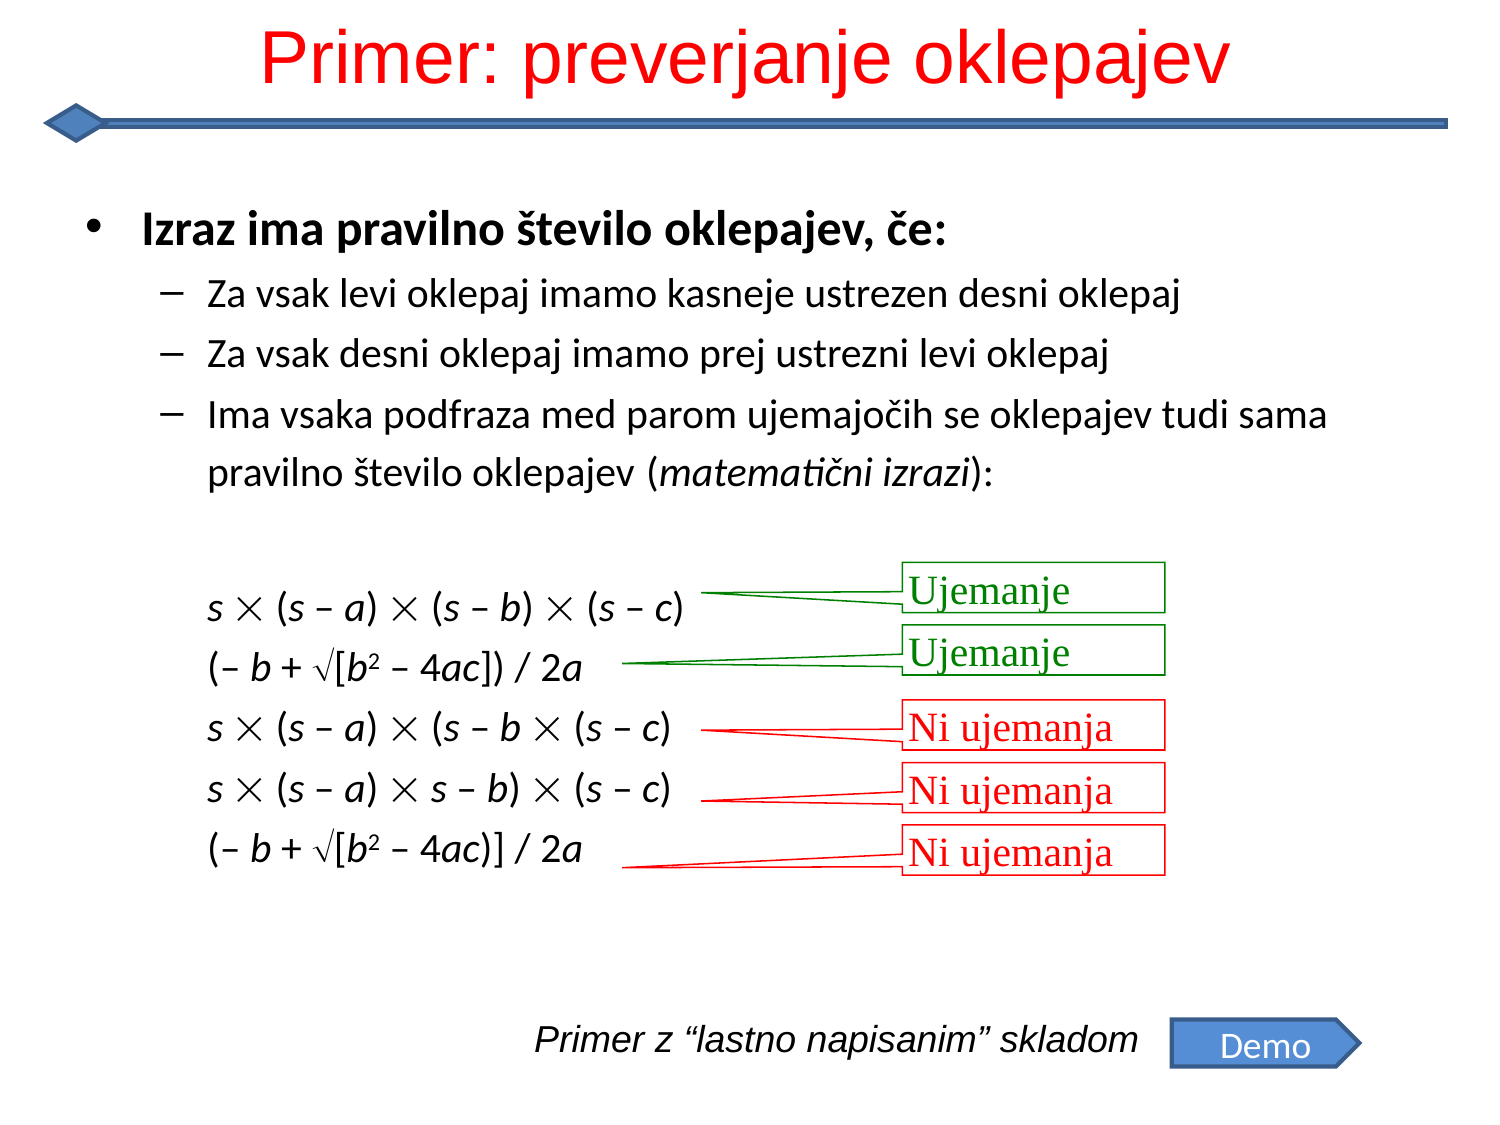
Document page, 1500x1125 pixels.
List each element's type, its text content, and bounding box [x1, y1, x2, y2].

text_box Ujemanje [622, 624, 1165, 676]
text_box Ni ujemanja [701, 699, 1165, 751]
text_box Demo [1171, 1019, 1360, 1067]
text_box Ni ujemanja [701, 762, 1165, 813]
text_box Primer z “lastno napisanim” skladom [519, 1007, 1155, 1069]
text_box Ujemanje [701, 562, 1165, 613]
text_box Ni ujemanja [622, 824, 1165, 876]
title Primer: preverjanje oklepajev [70, 0, 1421, 108]
list Izraz ima pravilno število oklepajev, če: Za vsak levi oklepaj imamo kasneje ustrezen desni oklepaj Za vsak desni oklepaj imamo prej ustrezni levi oklepaj Ima vsaka podfraza med parom ujemajočih se oklepajev tudi sama pravilno število oklepajev (matematični izrazi): s  (s – a)  (s – b)  (s – c) (– b + [b2 – 4ac]) / 2a s  (s – a)  (s – b  (s – c) s  (s – a)  s – b)  (s – c) (– b + [b2 – 4ac)] / 2a [70, 187, 1346, 951]
